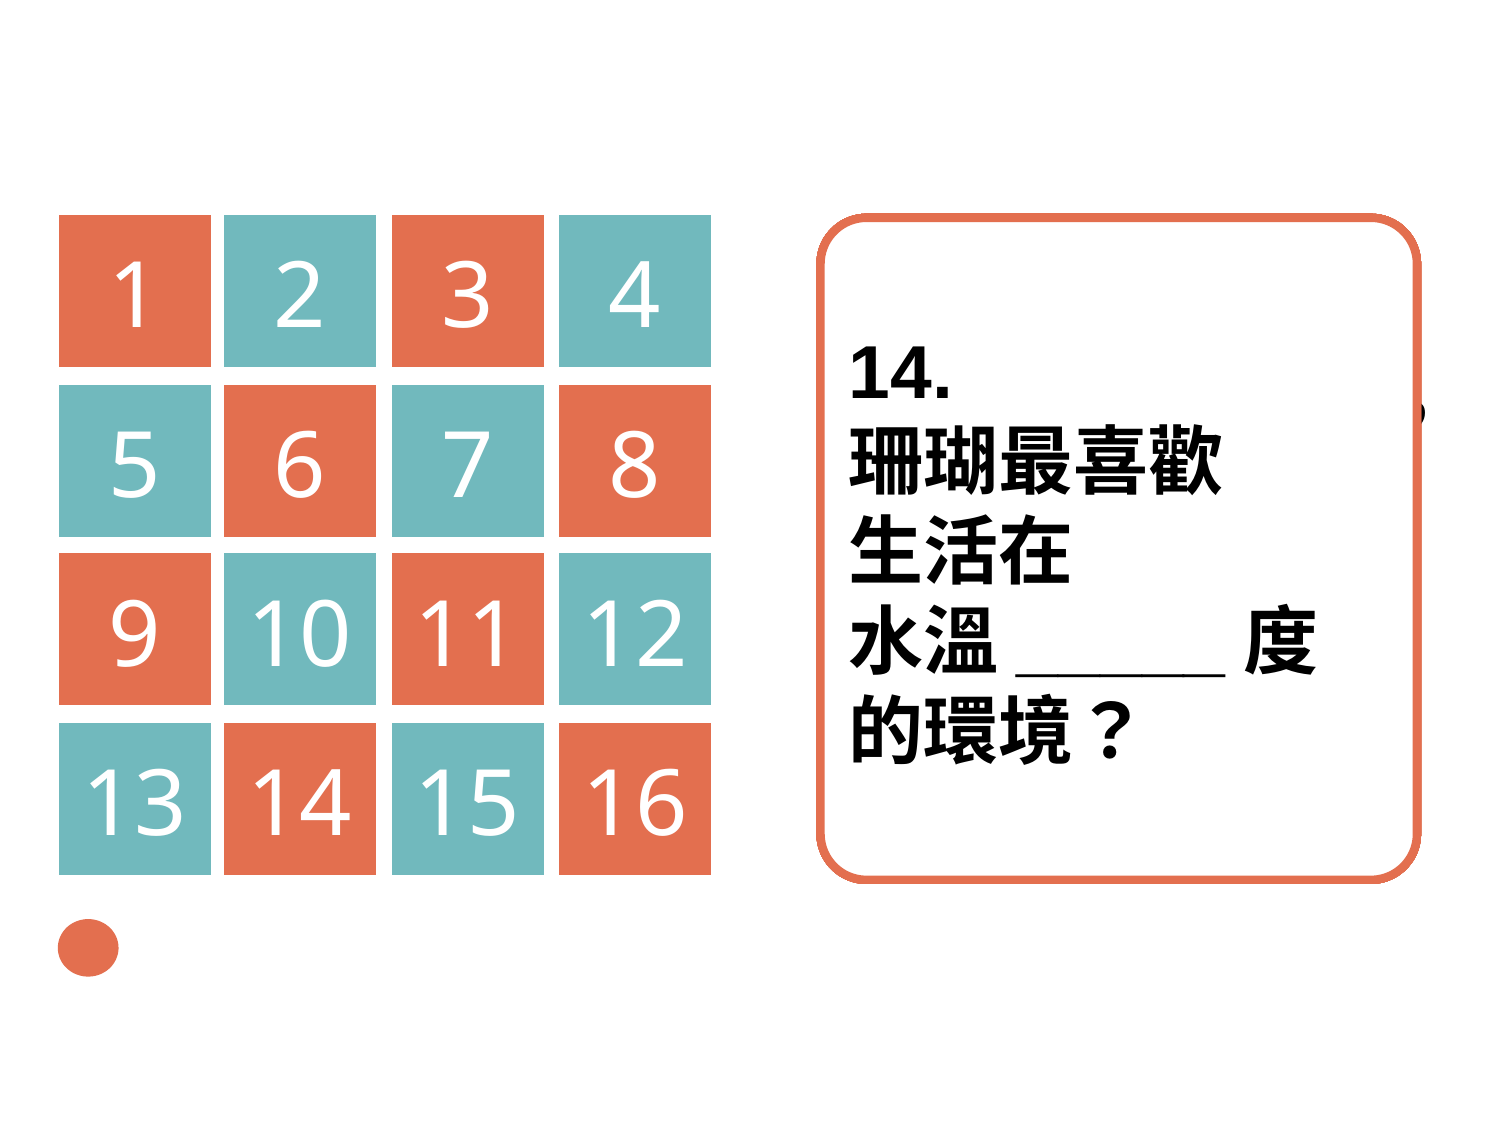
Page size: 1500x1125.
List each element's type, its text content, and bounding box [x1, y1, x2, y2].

text_box [57, 919, 119, 977]
text_box 11 [391, 552, 545, 706]
text_box 6 [223, 384, 377, 538]
text_box 15 [391, 722, 545, 876]
text_box 10 [223, 552, 377, 706]
text_box 2 [223, 214, 377, 368]
text_box 4 [558, 214, 712, 368]
text_box 14 [223, 722, 377, 876]
text_box 1 [58, 214, 212, 368]
text_box 7 [391, 384, 545, 538]
text_box 16 [558, 722, 712, 876]
text_box 13 [58, 722, 212, 876]
text_box 14. 珊瑚最喜歡 生活在 水溫_____度 的環境？ [820, 217, 1417, 880]
text_box 9 [58, 552, 212, 706]
text_box 12 [558, 552, 712, 706]
text_box 3 [391, 214, 545, 368]
text_box 5 [58, 384, 212, 538]
text_box 8 [558, 384, 712, 538]
